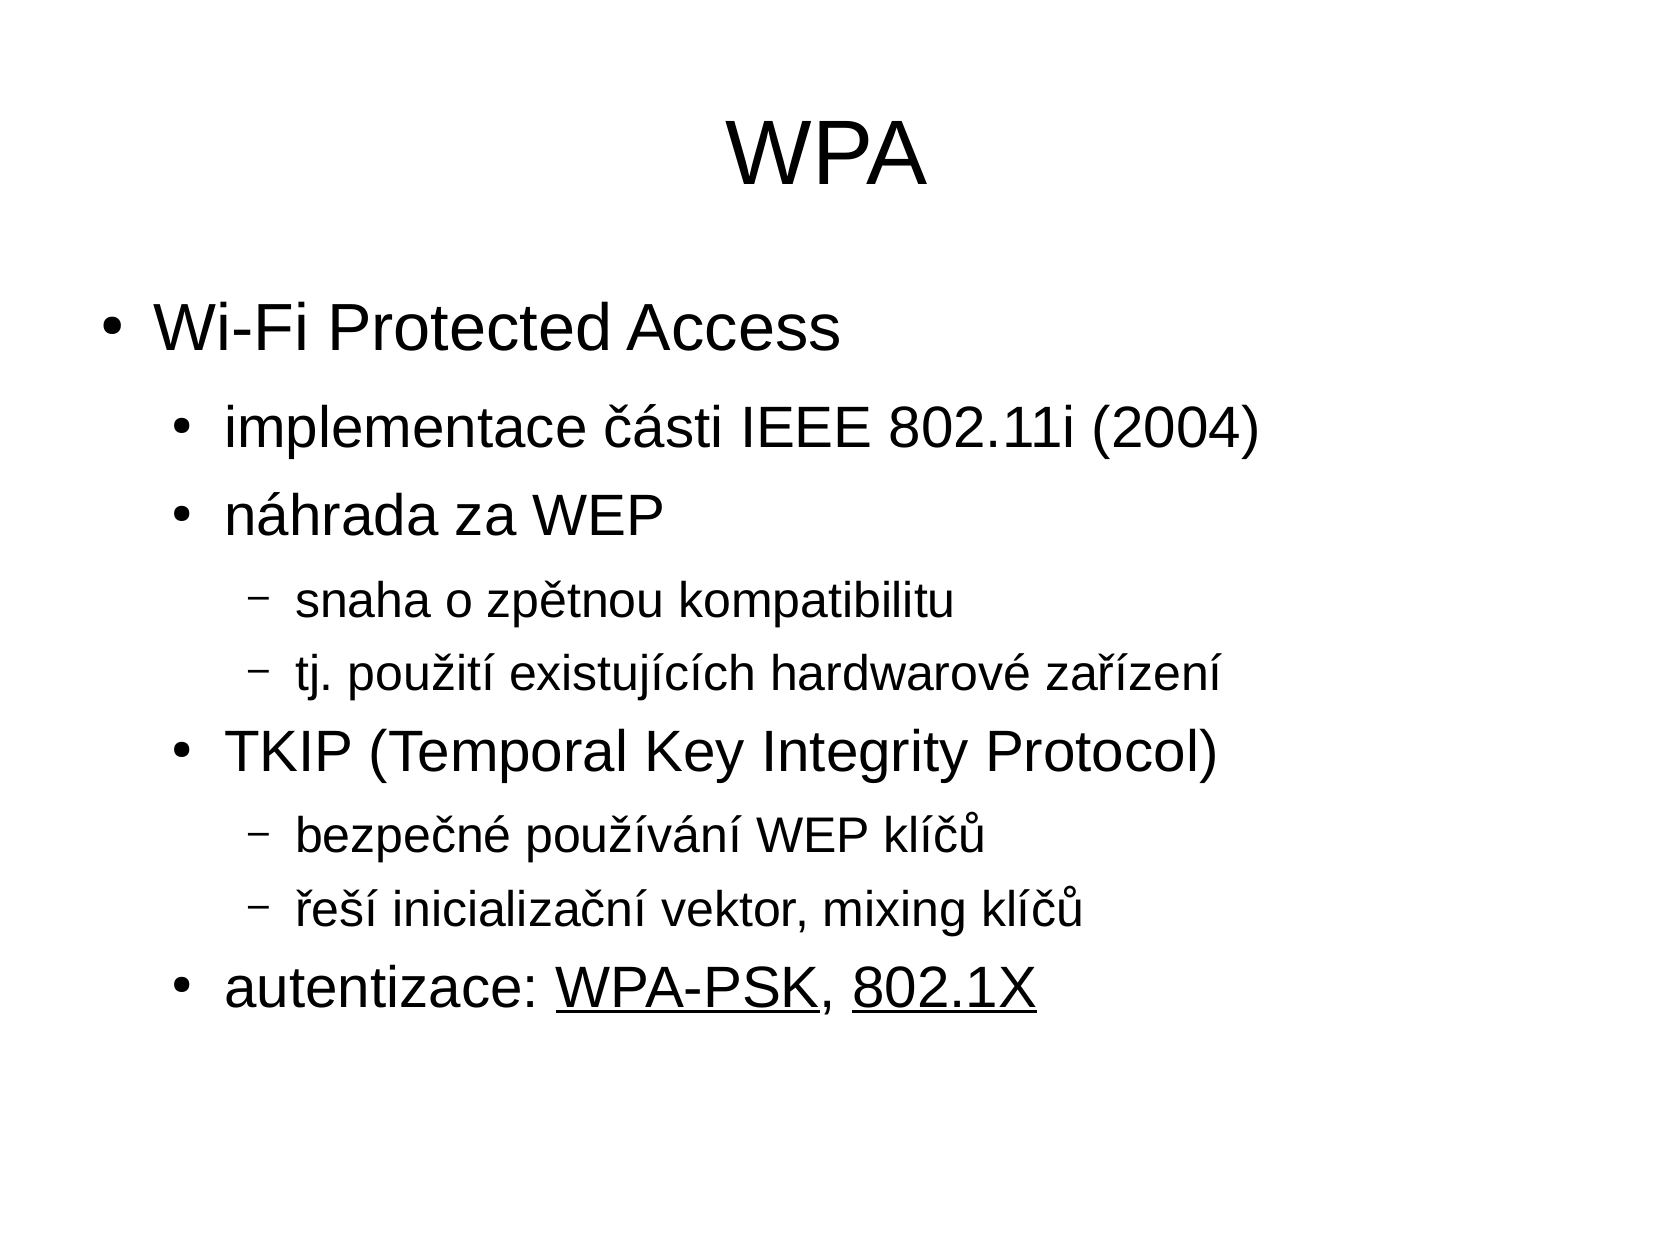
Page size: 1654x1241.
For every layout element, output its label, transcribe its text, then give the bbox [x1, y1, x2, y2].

list Wi-Fi Protected Access implementace části IEEE 802.11i (2004) náhrada za WEP snaha o zpětnou kompatibilitu tj. použití existujících hardwarové zařízení TKIP (Temporal Key Integrity Protocol) bezpečné používání WEP klíčů řeší inicializační vektor, mixing klíčů autentizace: WPA-PSK, 802.1X [82, 290, 1571, 1109]
title WPA [82, 49, 1571, 257]
